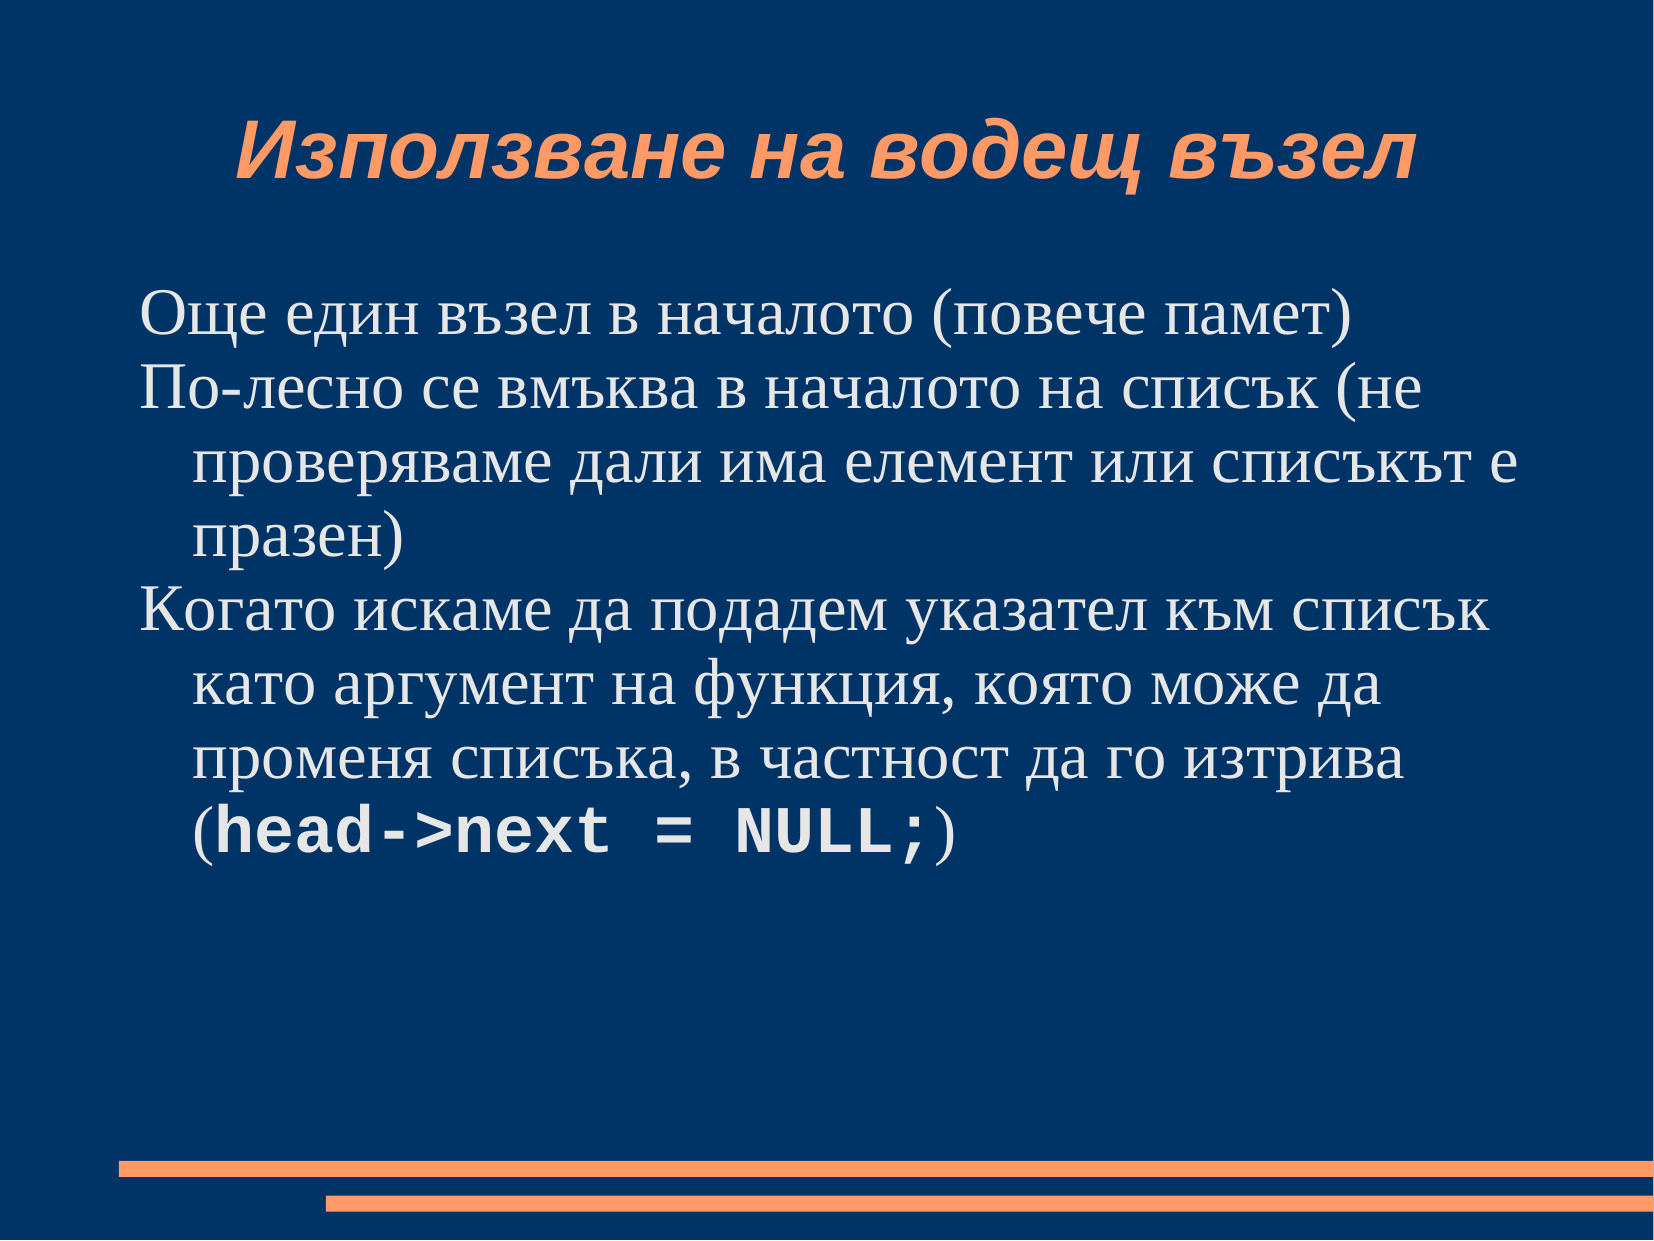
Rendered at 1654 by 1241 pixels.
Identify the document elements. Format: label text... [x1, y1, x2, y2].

list Още един възел в началото (повече памет) По-лесно се вмъква в началото на списък (не проверяваме дали има елемент или списъкът е празен) Когато искаме да подадем указател към списък като аргумент на функция, която може да променя списъка, в частност да го изтрива (head->next = NULL;) [121, 274, 1561, 1070]
title Използване на водещ възел [121, 46, 1534, 254]
